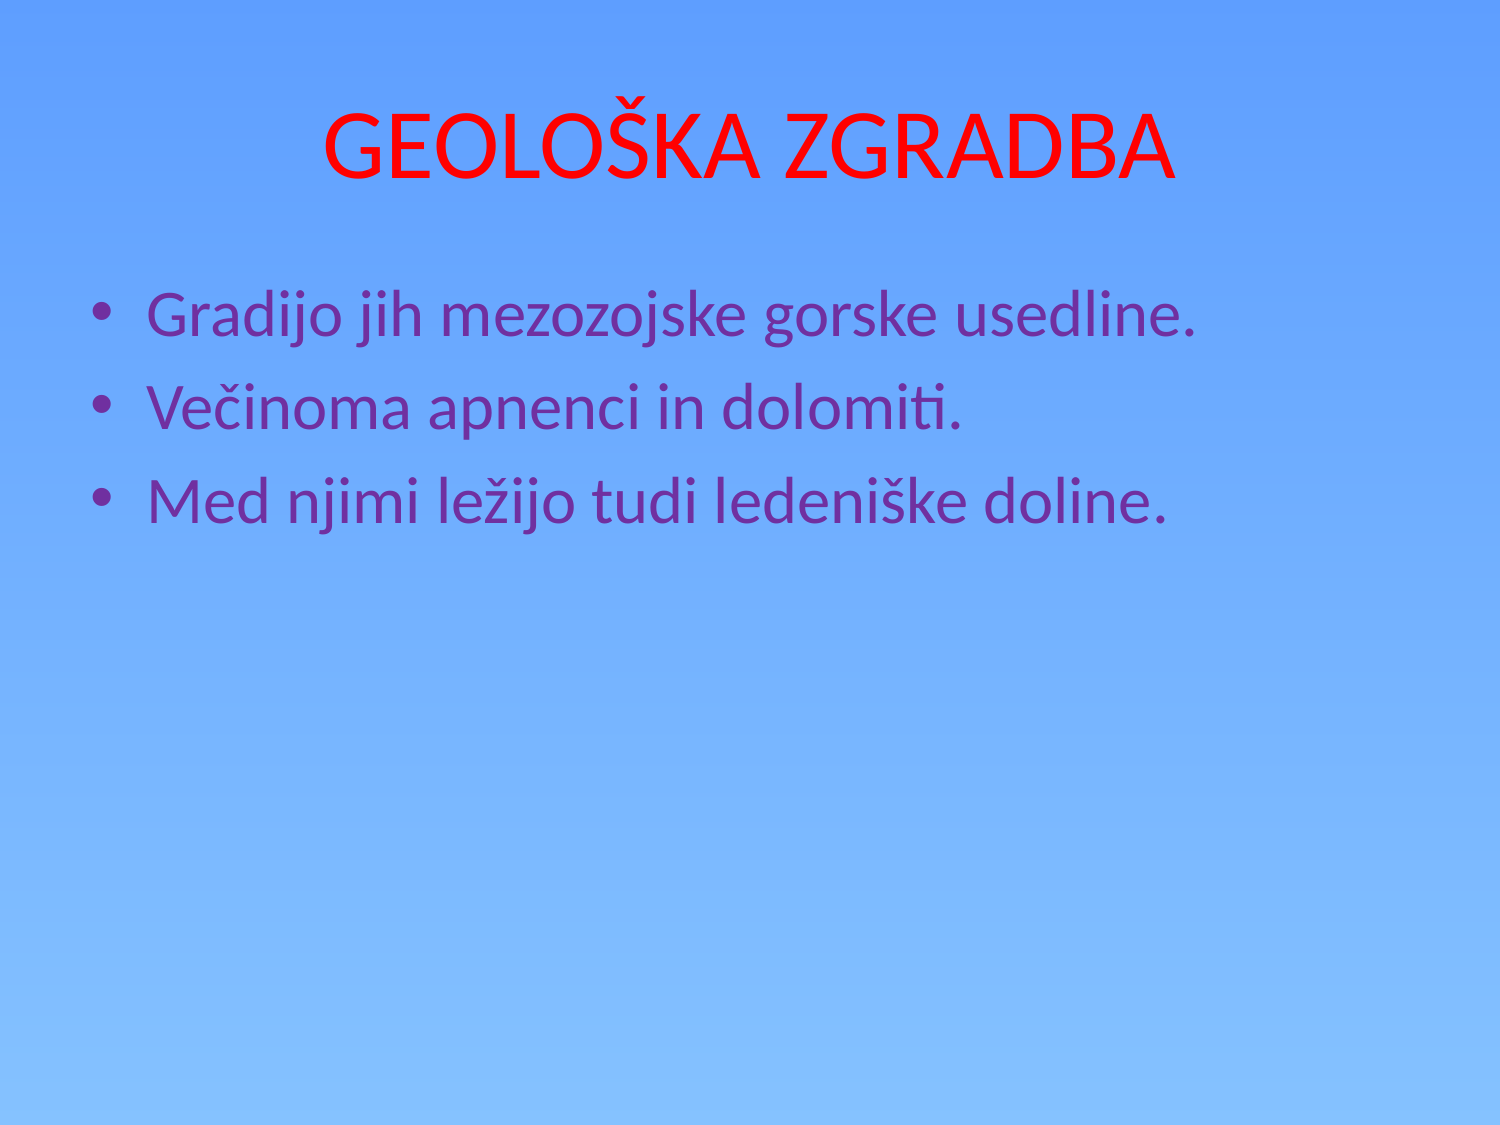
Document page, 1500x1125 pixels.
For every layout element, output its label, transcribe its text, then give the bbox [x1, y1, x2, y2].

list Gradijo jih mezozojske gorske usedline. Večinoma apnenci in dolomiti. Med njimi ležijo tudi ledeniške doline. [75, 262, 1425, 1005]
title GEOLOŠKA ZGRADBA [75, 45, 1425, 233]
